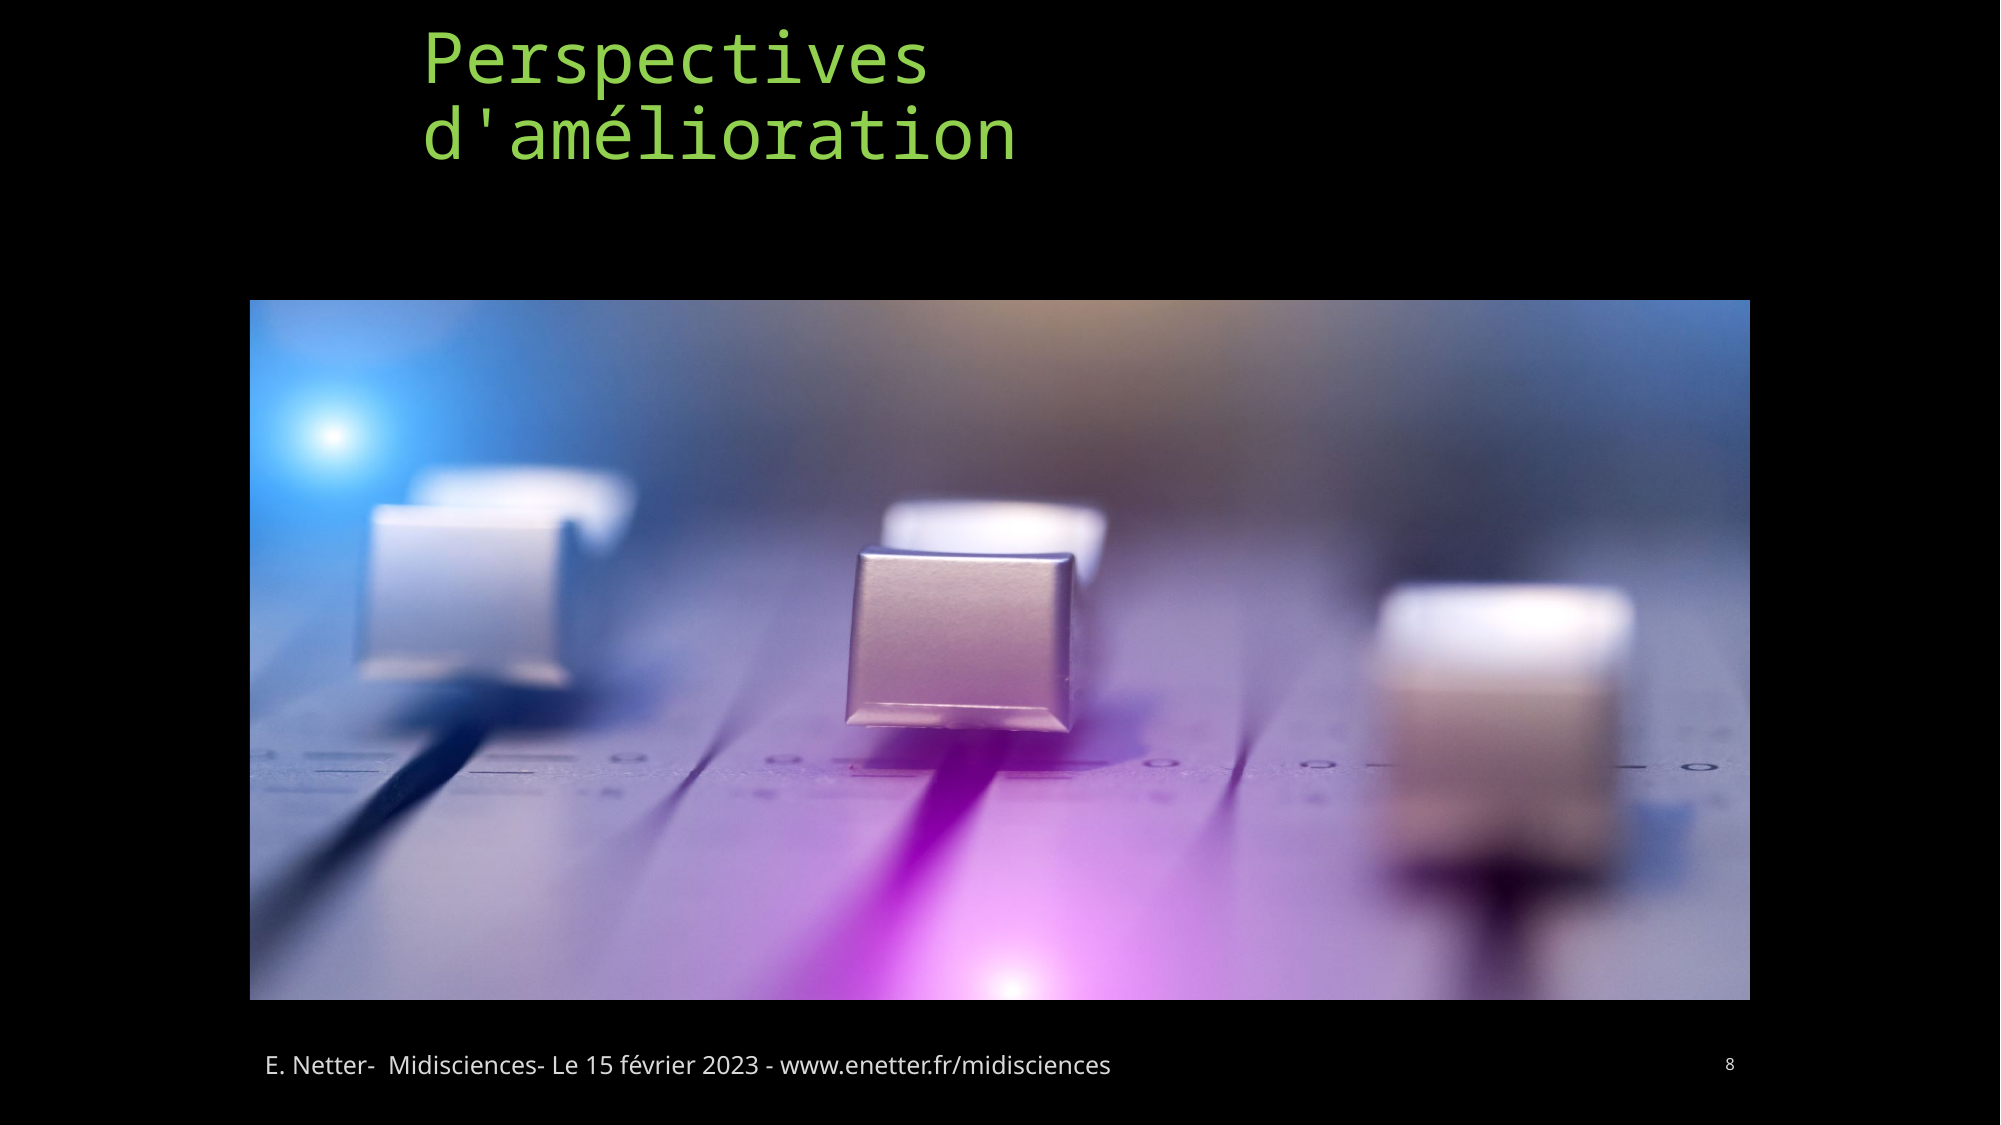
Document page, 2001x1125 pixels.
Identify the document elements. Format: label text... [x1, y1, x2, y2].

picture [249, 299, 1750, 1000]
slide_number <numéro> [1612, 1043, 1750, 1086]
title Perspectives d'amélioration [407, 76, 1505, 183]
footer E. Netter- Midisciences- Le 15 février 2023 - www.enetter.fr/midisciences [249, 1043, 1379, 1086]
